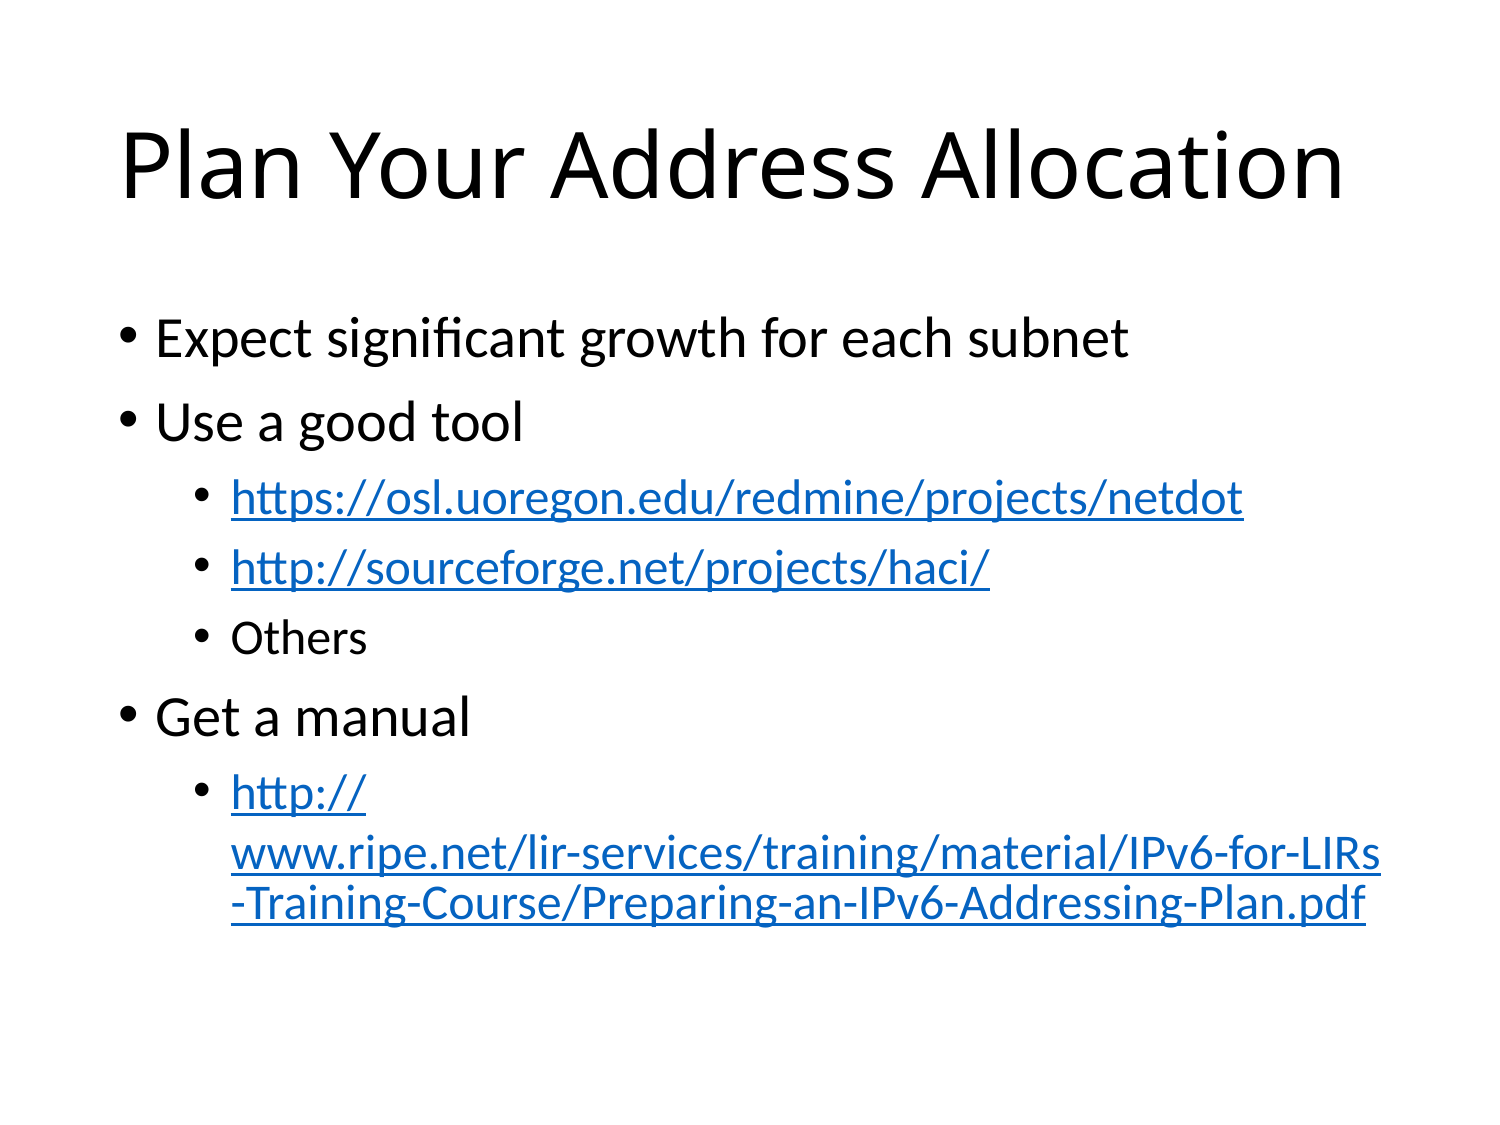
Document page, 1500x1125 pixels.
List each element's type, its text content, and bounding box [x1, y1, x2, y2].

title Plan Your Address Allocation [103, 59, 1397, 278]
list Expect significant growth for each subnet Use a good tool https://osl.uoregon.edu/redmine/projects/netdot http://sourceforge.net/projects/haci/ Others Get a manual http://www.ripe.net/lir-services/training/material/IPv6-for-LIRs-Training-Course/Preparing-an-IPv6-Addressing-Plan.pdf [103, 299, 1397, 1014]
